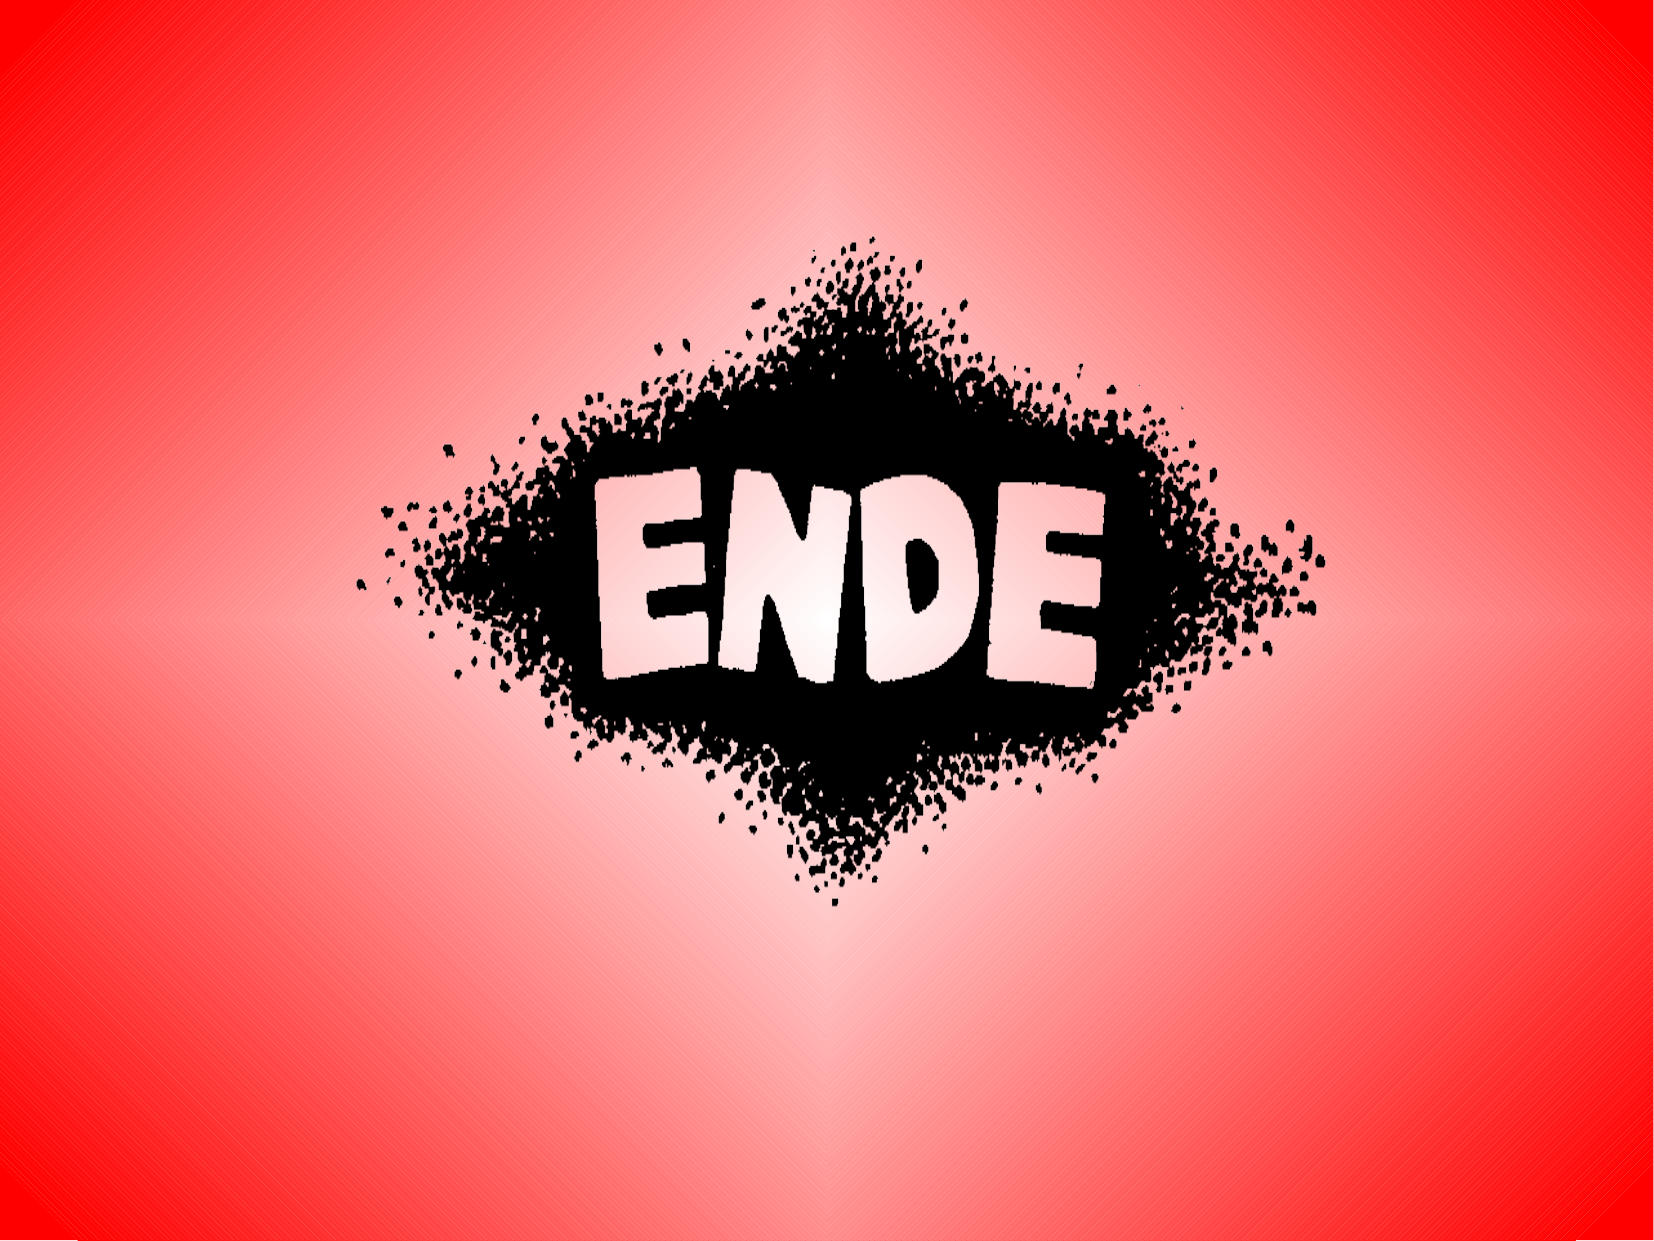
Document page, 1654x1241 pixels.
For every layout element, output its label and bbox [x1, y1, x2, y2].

picture [82, 206, 1595, 945]
